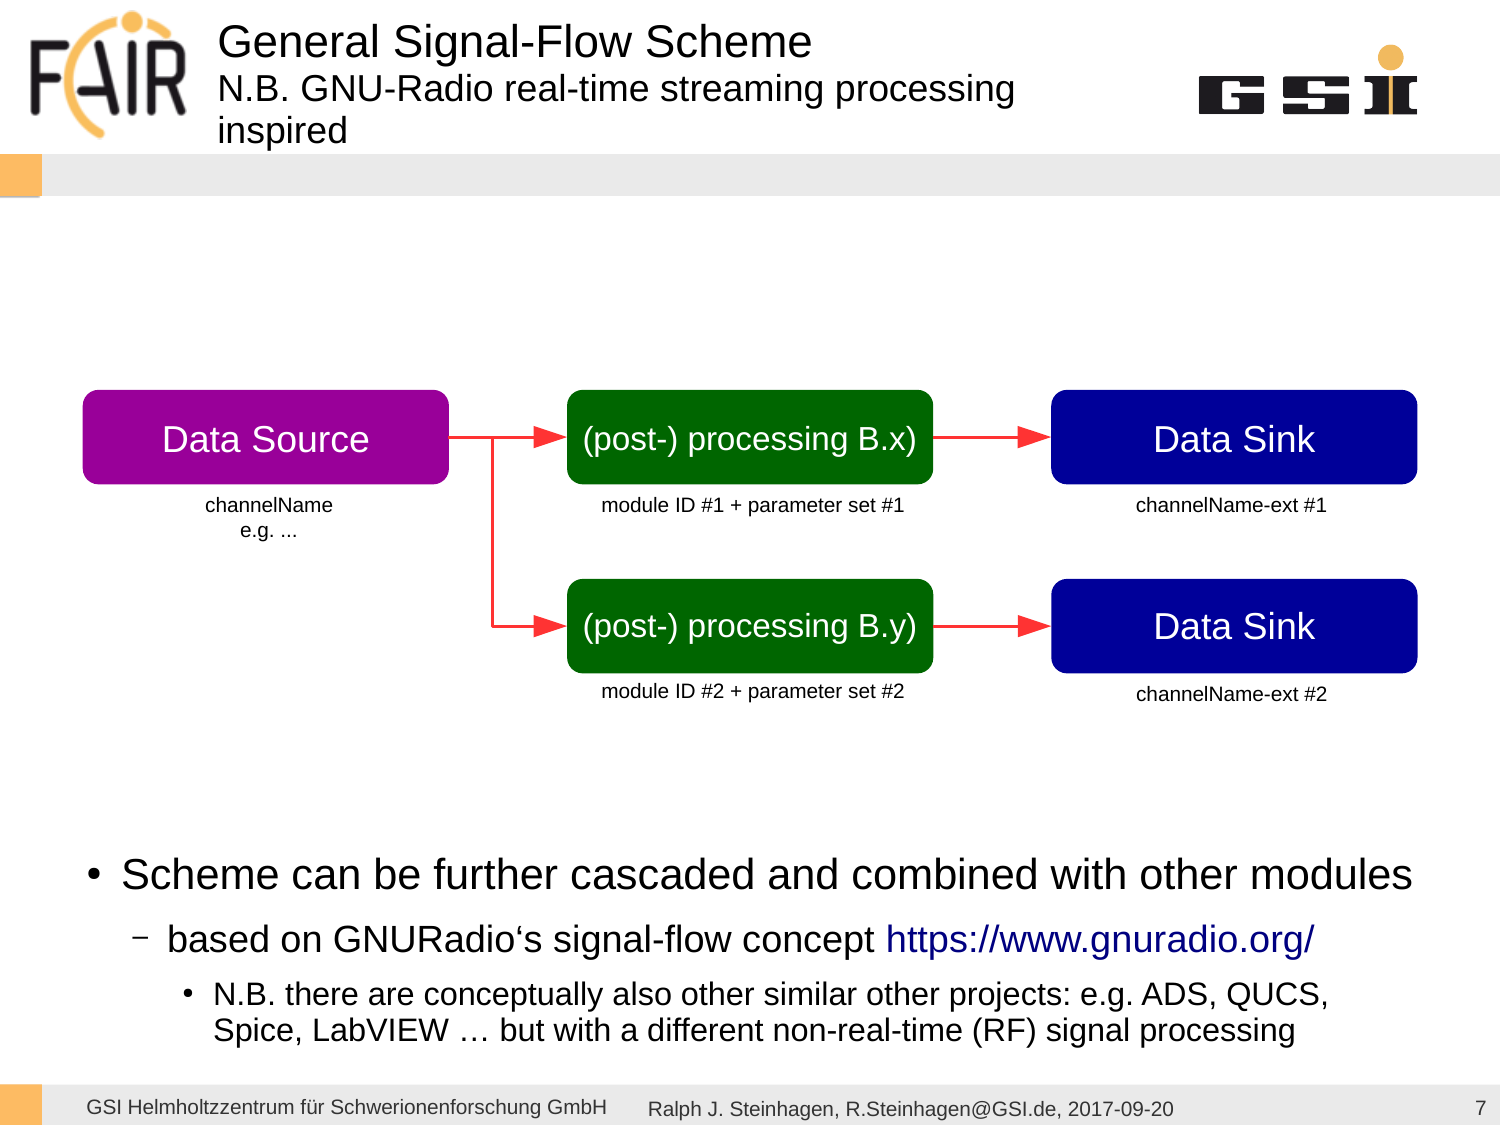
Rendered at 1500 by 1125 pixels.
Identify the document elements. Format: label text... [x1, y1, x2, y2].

text_box channelName-ext #1 [1057, 484, 1406, 525]
list Scheme can be further cascaded and combined with other modules based on GNURadio‘s signal-flow concept https://www.gnuradio.org/ N.B. there are conceptually also other similar other projects: e.g. ADS, QUCS, Spice, LabVIEW … but with a different non-real-time (RF) signal processing [75, 850, 1425, 1055]
picture [1197, 42, 1419, 117]
title General Signal-Flow Scheme N.B. GNU-Radio real-time streaming processing inspired [217, 16, 1109, 151]
text_box Data Sink [1051, 389, 1418, 484]
text_box Data Source [82, 389, 449, 484]
text_box module ID #2 + parameter set #2 [578, 670, 928, 711]
picture [30, 9, 187, 141]
text_box (post-) processing B.x) [567, 389, 934, 484]
text_box module ID #1 + parameter set #1 [578, 484, 928, 525]
text_box Data Sink [1051, 578, 1418, 673]
text_box (post-) processing B.y) [567, 578, 934, 673]
text_box channelName e.g. ... [94, 484, 444, 550]
text_box channelName-ext #2 [1057, 673, 1407, 714]
